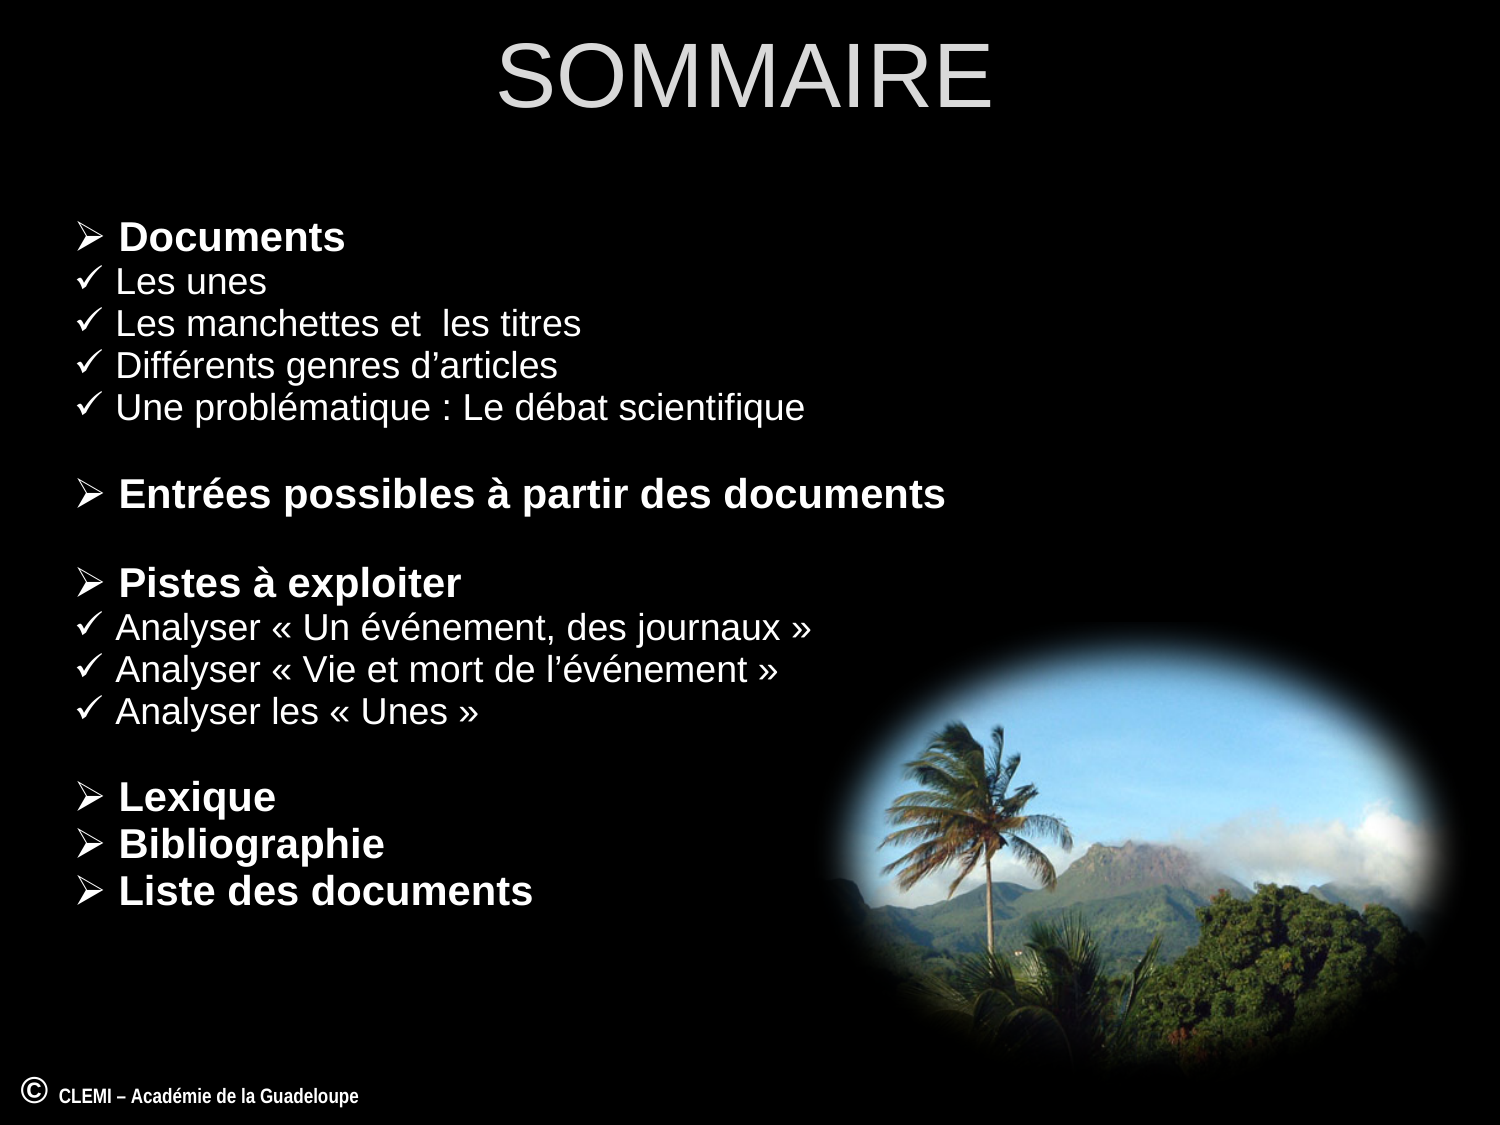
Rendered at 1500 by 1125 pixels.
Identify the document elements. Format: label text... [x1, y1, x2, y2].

text_box  Documents  Les unes  Les manchettes et les titres  Différents genres d’articles  Une problématique : Le débat scientifique  Entrées possibles à partir des documents  Pistes à exploiter  Analyser « Un événement, des journaux »  Analyser « Vie et mort de l’événement »  Analyser les « Unes »  Lexique  Bibliographie  Liste des documents [59, 206, 1004, 937]
text_box © CLEMI – Académie de la Guadeloupe [5, 1061, 581, 1120]
title SOMMAIRE [70, 0, 1421, 153]
picture [800, 622, 1477, 1093]
